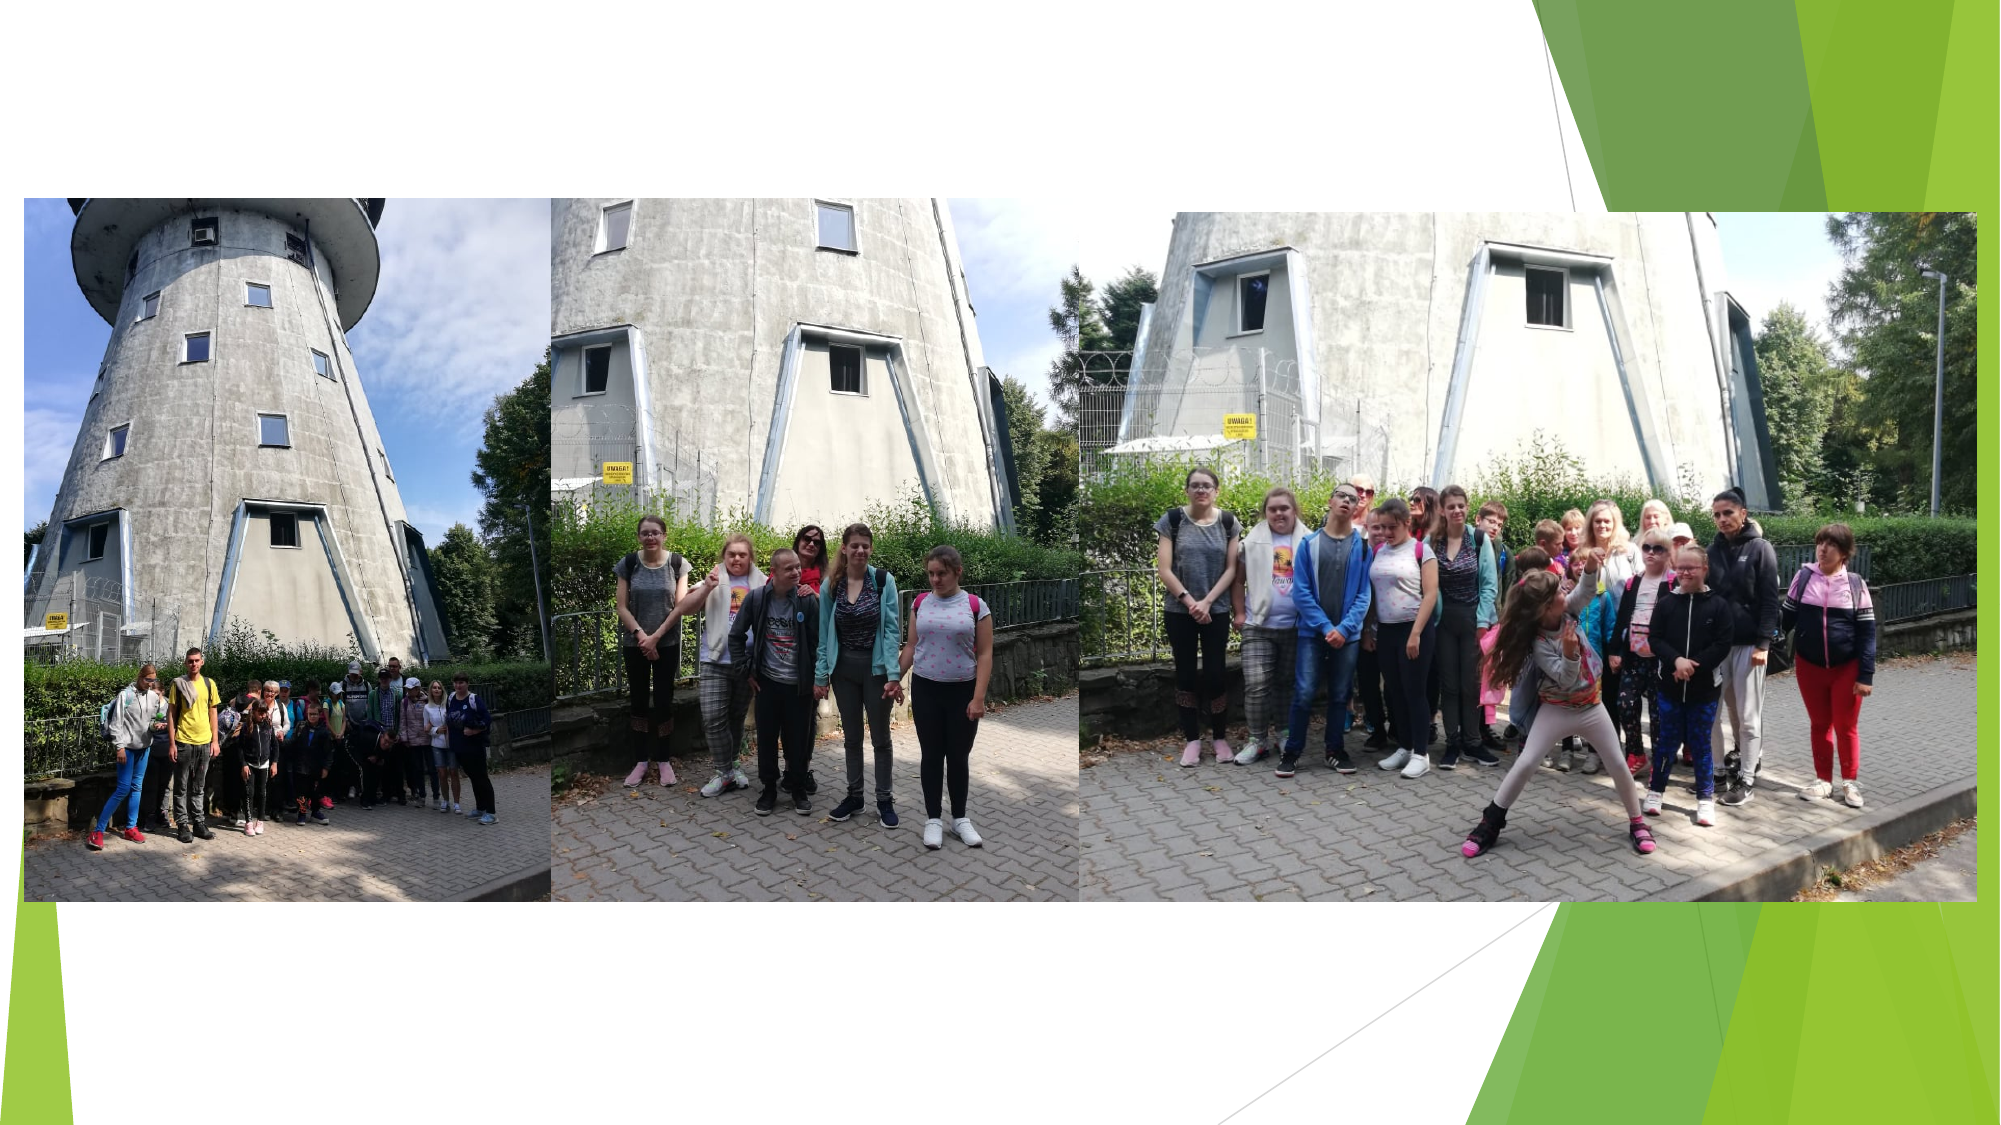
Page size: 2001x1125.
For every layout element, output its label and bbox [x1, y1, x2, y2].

picture [24, 198, 1977, 902]
